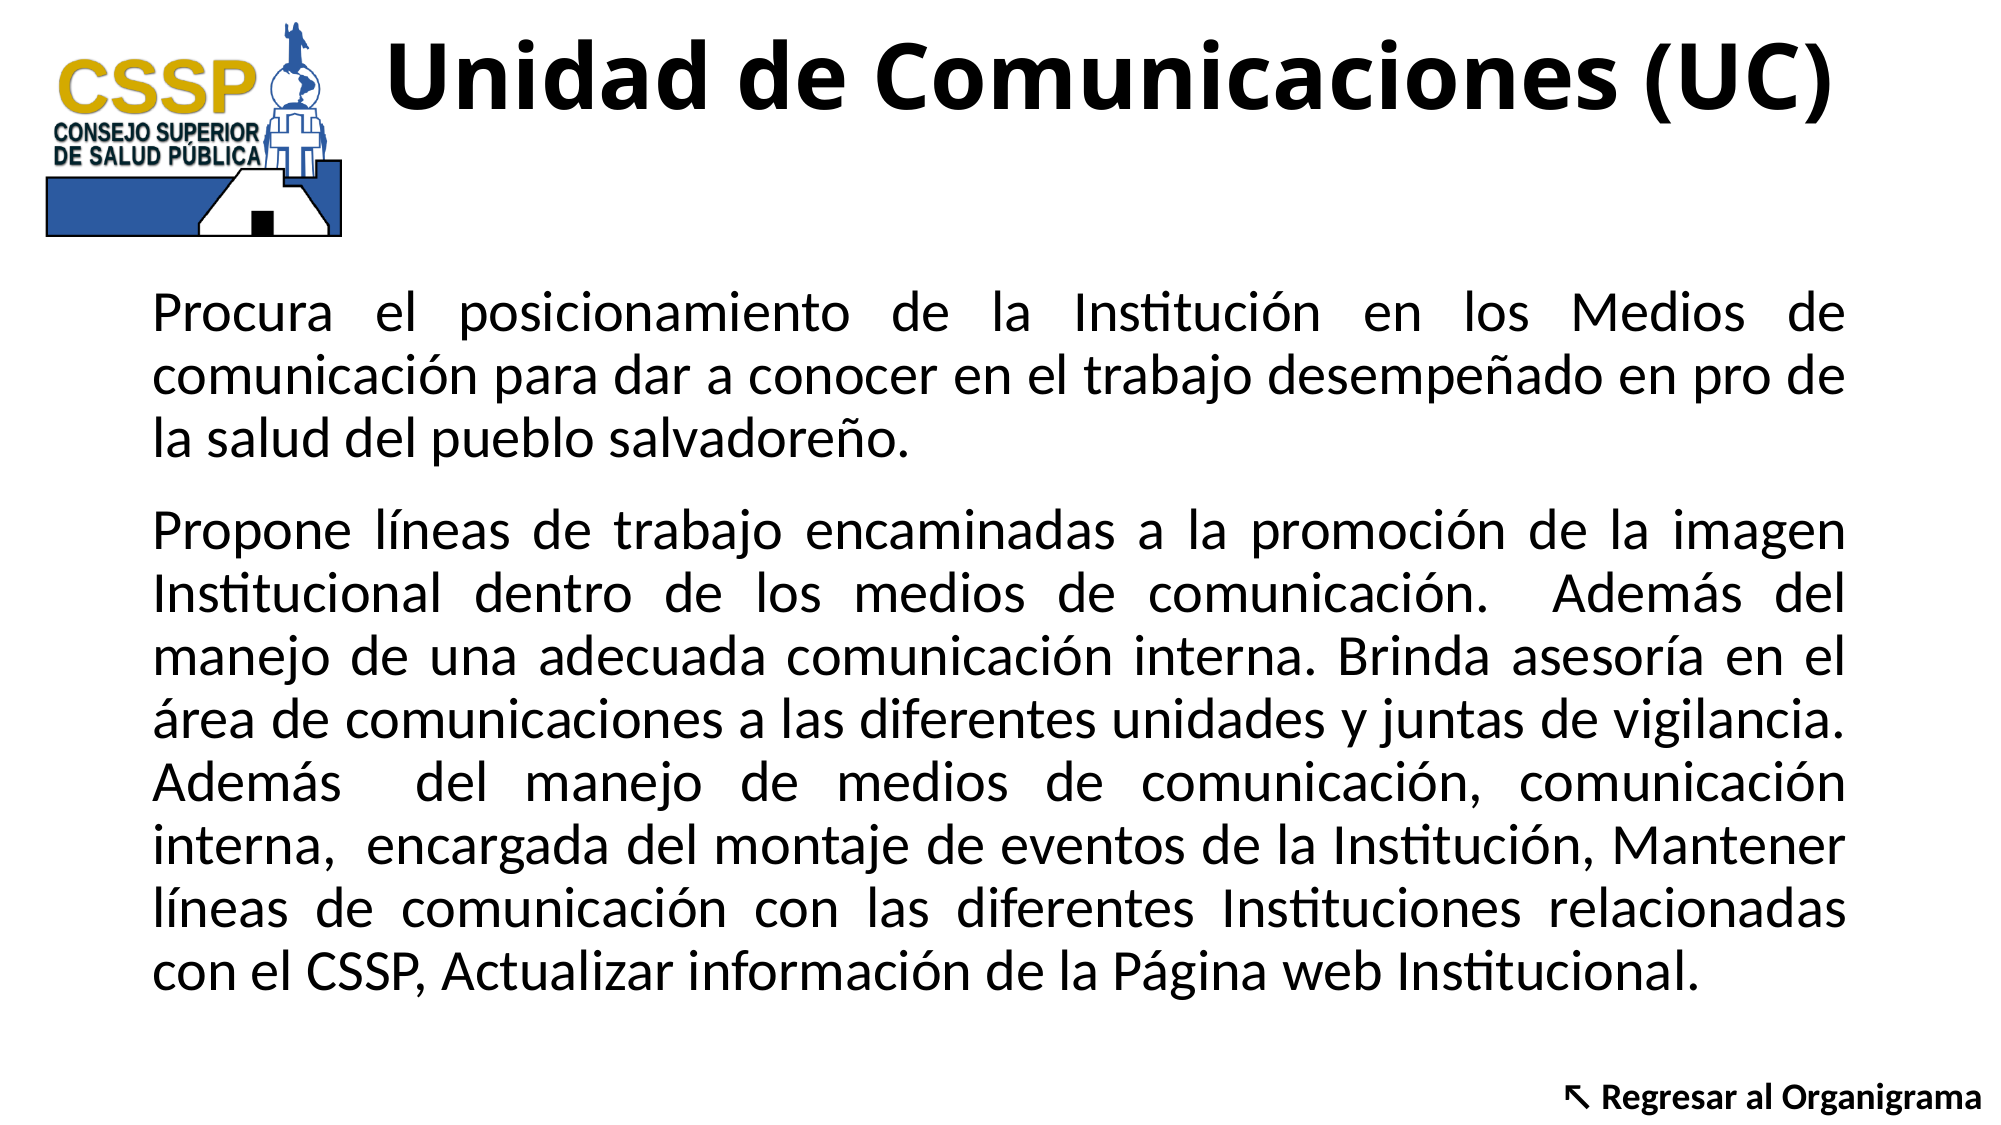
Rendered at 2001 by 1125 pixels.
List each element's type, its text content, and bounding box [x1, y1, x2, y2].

list Procura el posicionamiento de la Institución en los Medios de comunicación para dar a conocer en el trabajo desempeñado en pro de la salud del pueblo salvadoreño. Propone líneas de trabajo encaminadas a la promoción de la imagen Institucional dentro de los medios de comunicación. Además del manejo de una adecuada comunicación interna. Brinda asesoría en el área de comunicaciones a las diferentes unidades y juntas de vigilancia. Además del manejo de medios de comunicación, comunicación interna, encargada del montaje de eventos de la Institución, Mantener líneas de comunicación con las diferentes Instituciones relacionadas con el CSSP, Actualizar información de la Página web Institucional. Nombre del Responsable: Licda. Carmen Elena Morán Mujeres: 3 Hombres: 0 Total de empleados: 3 [137, 273, 1863, 1066]
text_box ↖ Regresar al Organigrama [1546, 1064, 1999, 1125]
picture [44, 22, 342, 237]
title Unidad de Comunicaciones (UC) [368, 22, 1863, 241]
